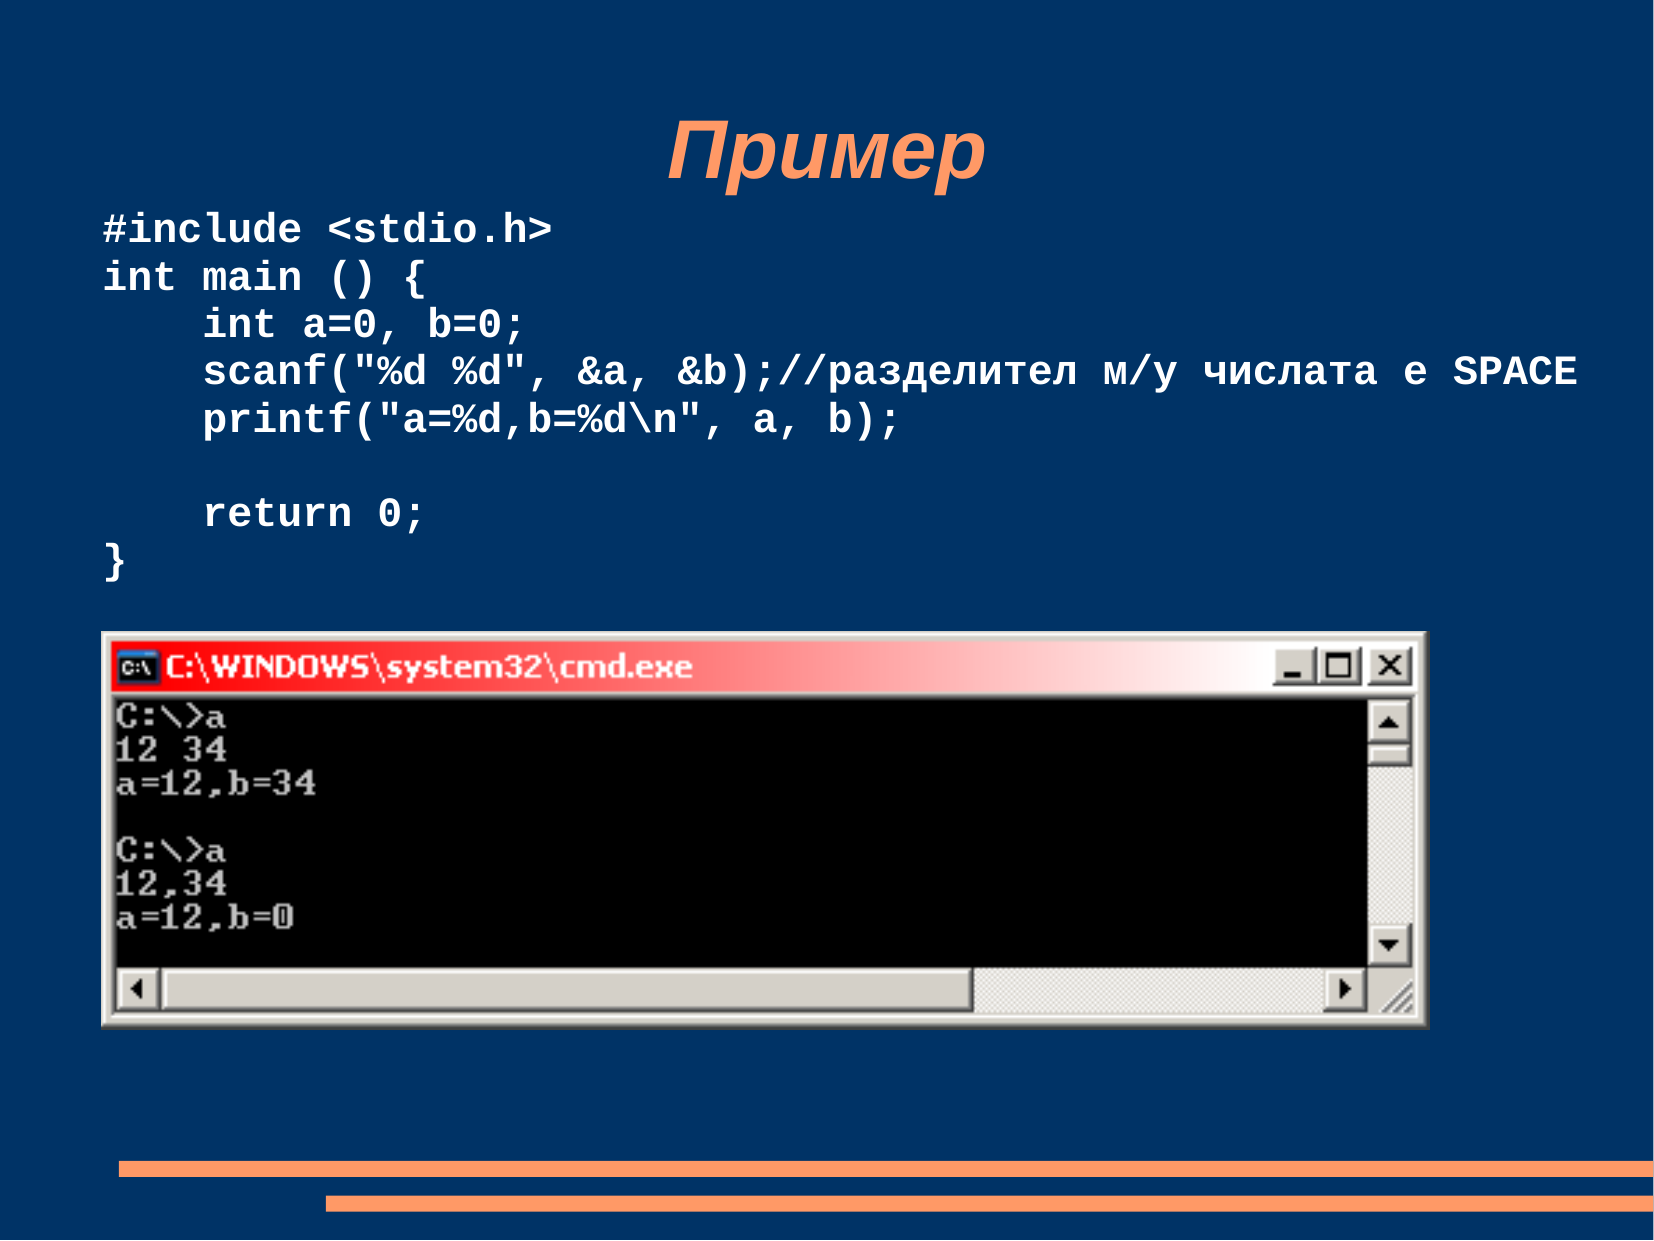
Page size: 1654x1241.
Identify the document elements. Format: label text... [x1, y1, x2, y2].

picture [101, 631, 1430, 1030]
title Пример [121, 46, 1534, 200]
text_box #include <stdio.h> int main () { int a=0, b=0; scanf("%d %d", &a, &b);//разделител м/у числата е SPACE printf("a=%d,b=%d\n", a, b); return 0; } [87, 200, 1634, 598]
